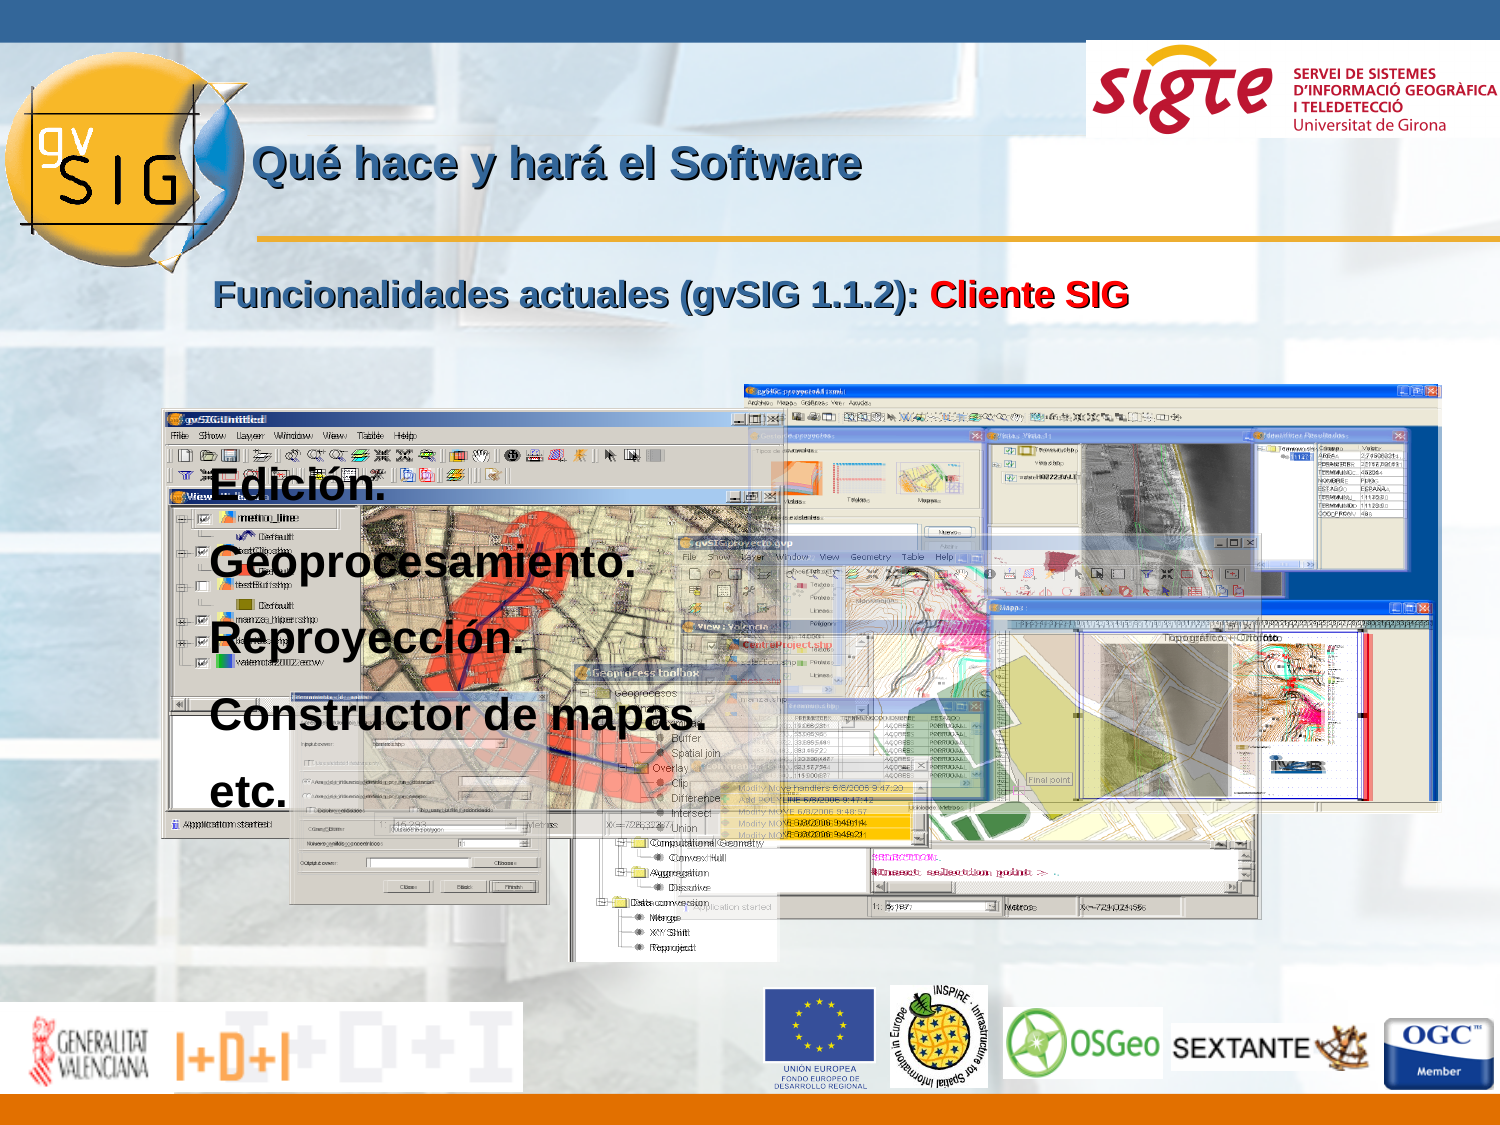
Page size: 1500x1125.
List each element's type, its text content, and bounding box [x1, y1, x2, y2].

picture [1171, 1023, 1375, 1071]
text_box Funcionalidades actuales (gvSIG 1.1.2): Cliente SIG [197, 267, 1500, 329]
picture [763, 987, 876, 1089]
picture [1384, 1018, 1494, 1090]
picture [568, 839, 1262, 962]
text_box Edición. Geoprocesamiento. Reproyección. Constructor de mapas. etc. [182, 425, 1422, 839]
picture [161, 384, 1442, 839]
picture [0, 49, 250, 276]
picture [289, 839, 550, 906]
picture [890, 985, 988, 1088]
picture [1003, 1007, 1163, 1079]
picture [0, 1002, 523, 1094]
picture [1086, 40, 1500, 131]
text_box Qué hace y hará el Software [236, 131, 1500, 199]
